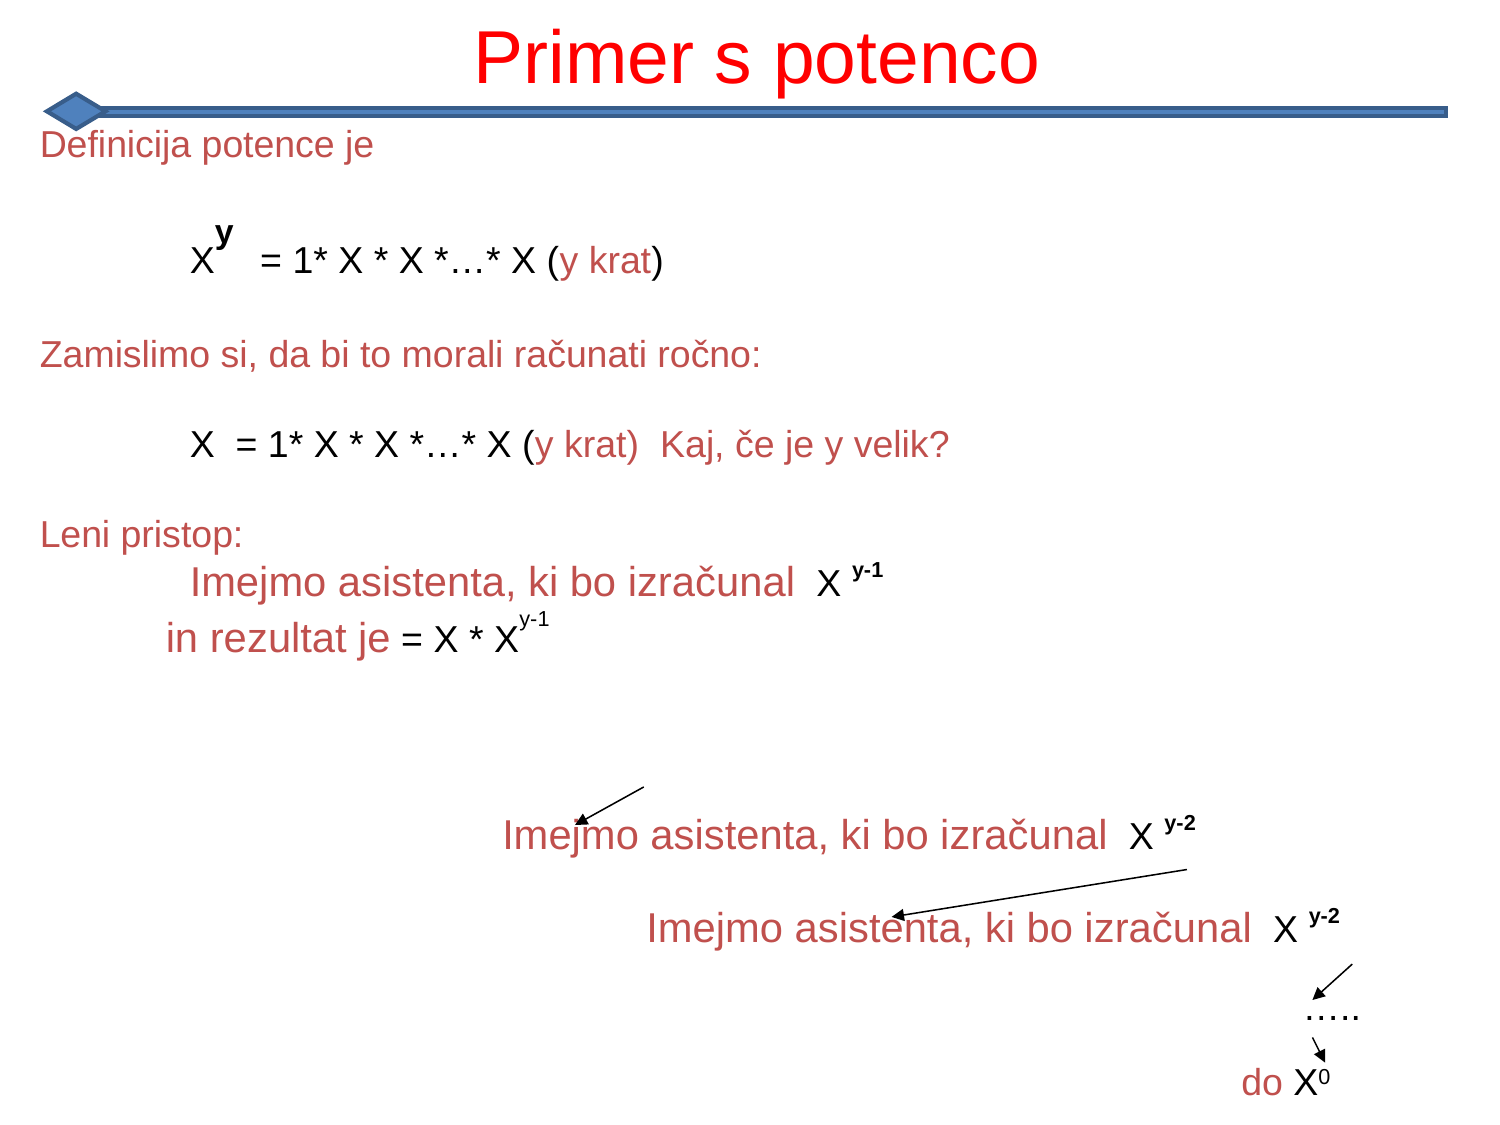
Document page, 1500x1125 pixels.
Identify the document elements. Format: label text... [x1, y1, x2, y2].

title Primer s potenco [82, 0, 1433, 108]
text_box Imejmo asistenta, ki bo izračunal X y-2 [487, 800, 1436, 866]
text_box Imejmo asistenta, ki bo izračunal X y-2 [631, 893, 1459, 959]
text_box ….. [1287, 974, 1377, 1036]
text_box Definicija potence je Xy = 1* X * X *…* X (y krat) Zamislimo si, da bi to morali računati ročno: X = 1* X * X *…* X (y krat) Kaj, če je y velik? Leni pristop: Imejmo asistenta, ki bo izračunal X y-1 in rezultat je = X * Xy-1 [24, 112, 1453, 725]
text_box do X0 [1226, 1050, 1346, 1112]
